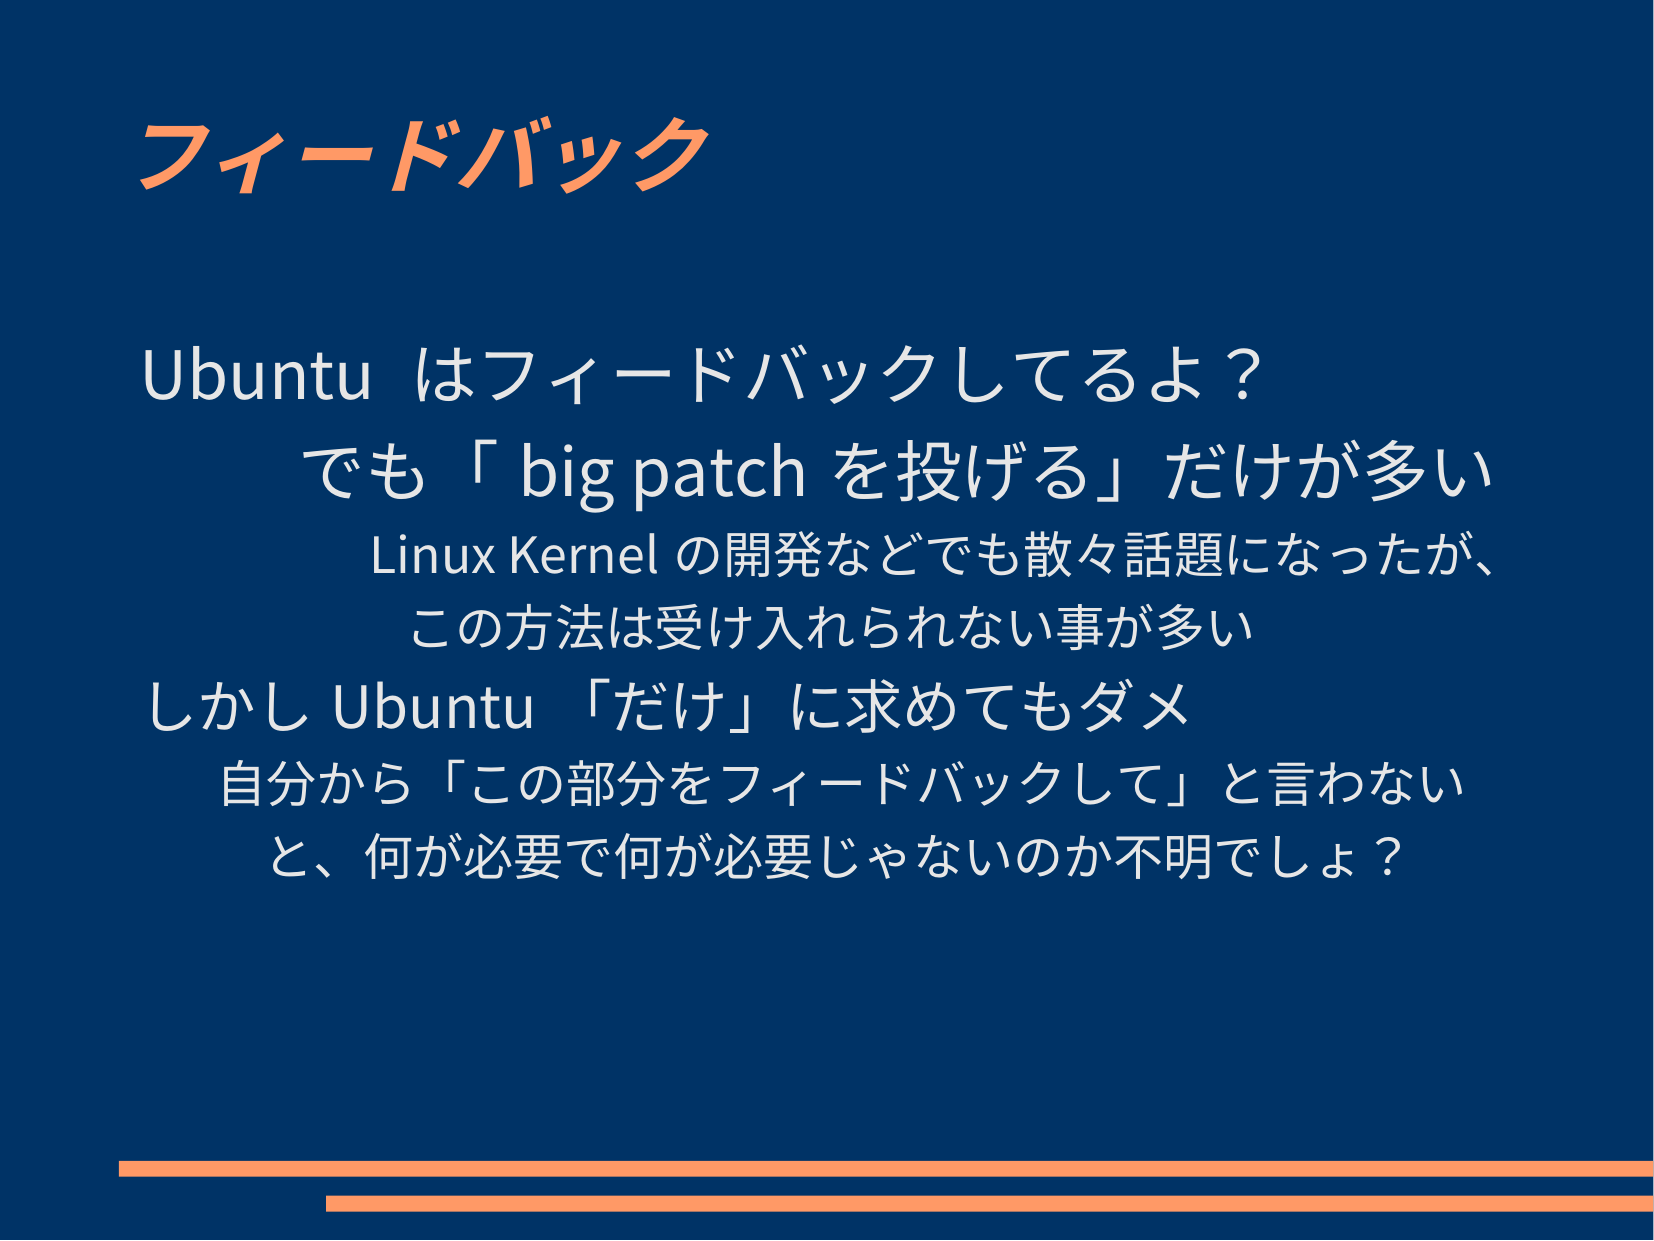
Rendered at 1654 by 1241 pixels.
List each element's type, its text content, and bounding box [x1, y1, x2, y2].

title フィードバック [121, 46, 1534, 254]
list Ubuntu はフィードバックしてるよ？ でも「big patchを投げる」だけが多い Linux Kernelの開発などでも散々話題になったが、この方法は受け入れられない事が多い しかしUbuntu「だけ」に求めてもダメ 自分から「この部分をフィードバックして」と言わないと、何が必要で何が必要じゃないのか不明でしょ？ [121, 322, 1561, 1132]
